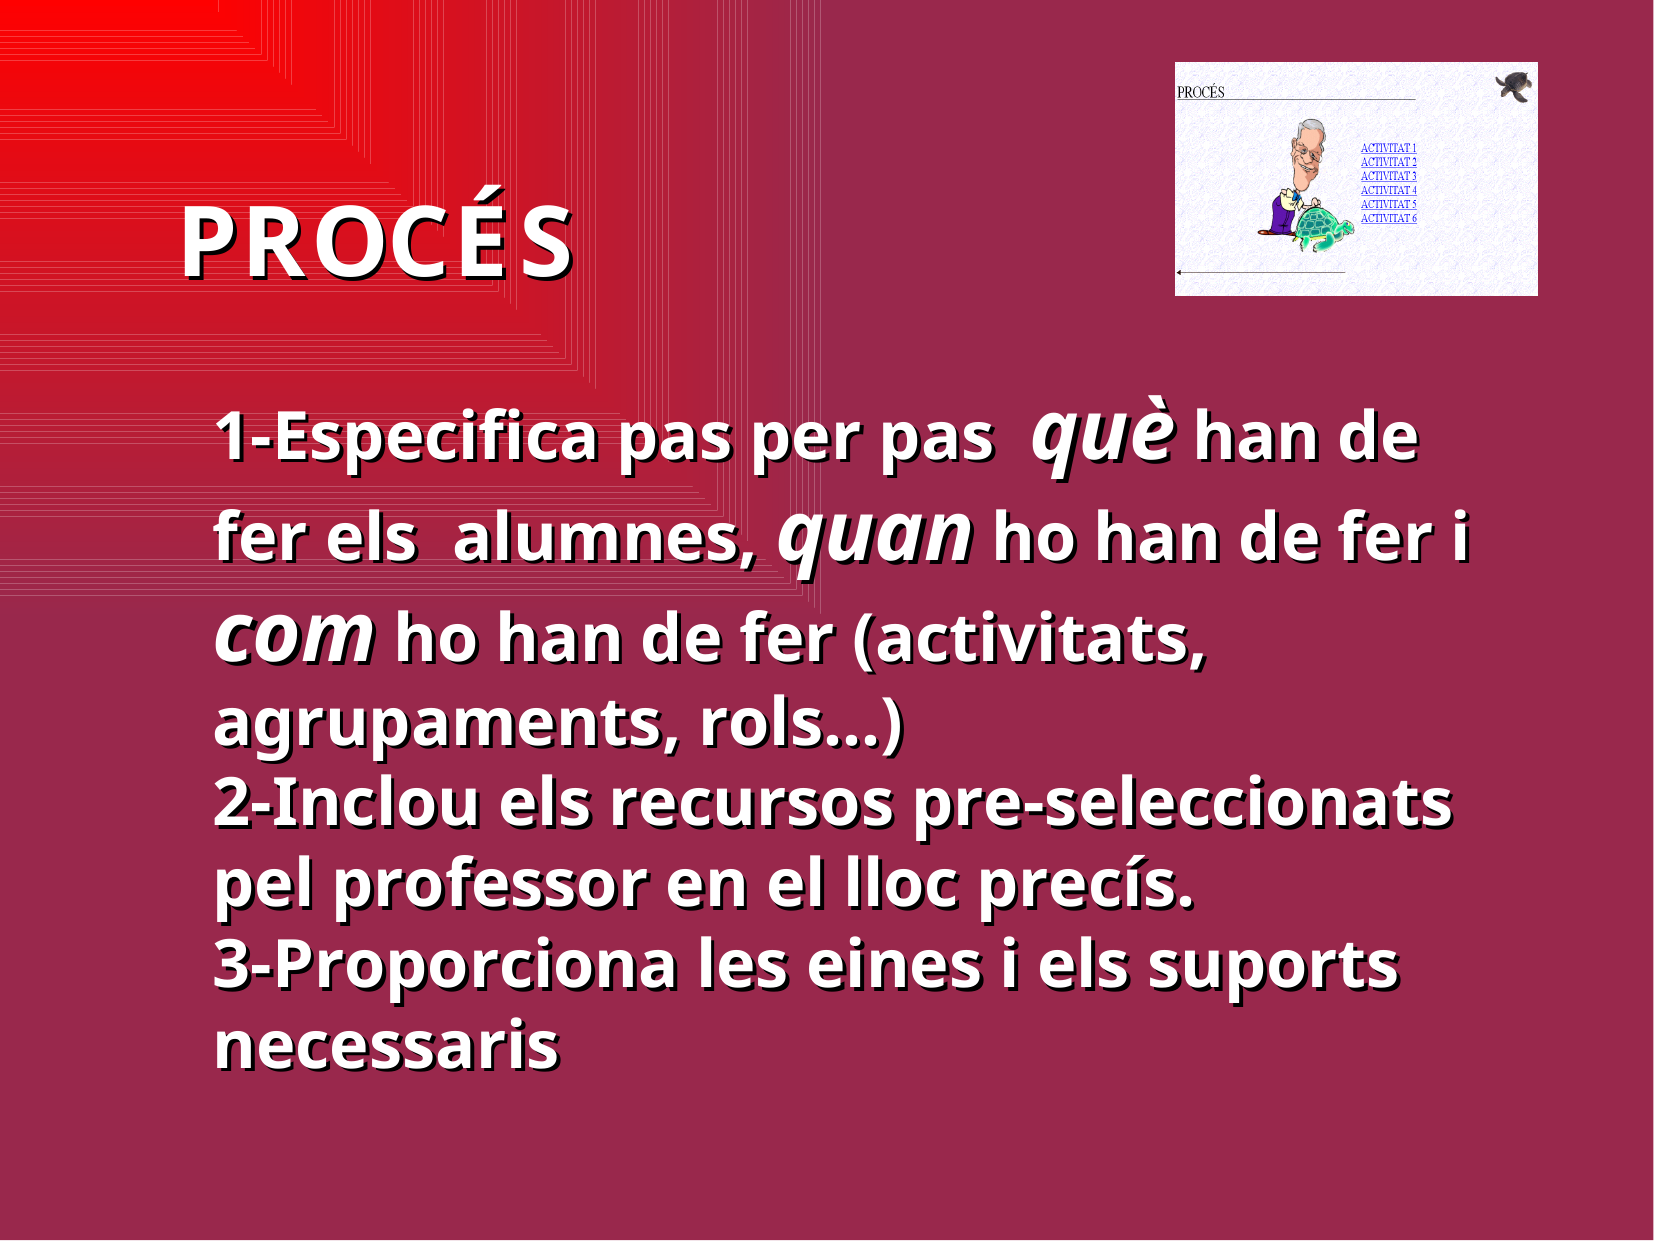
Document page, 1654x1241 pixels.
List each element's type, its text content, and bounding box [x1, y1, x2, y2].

text_box 1-Especifica pas per pas què han de fer els alumnes, quan ho han de fer i com ho han de fer (activitats, agrupaments, rols...) 2-Inclou els recursos pre-seleccionats pel professor en el lloc precís. 3-Proporciona les eines i els suports necessaris [212, 374, 1498, 1082]
picture [1175, 62, 1538, 296]
picture [158, 169, 605, 309]
